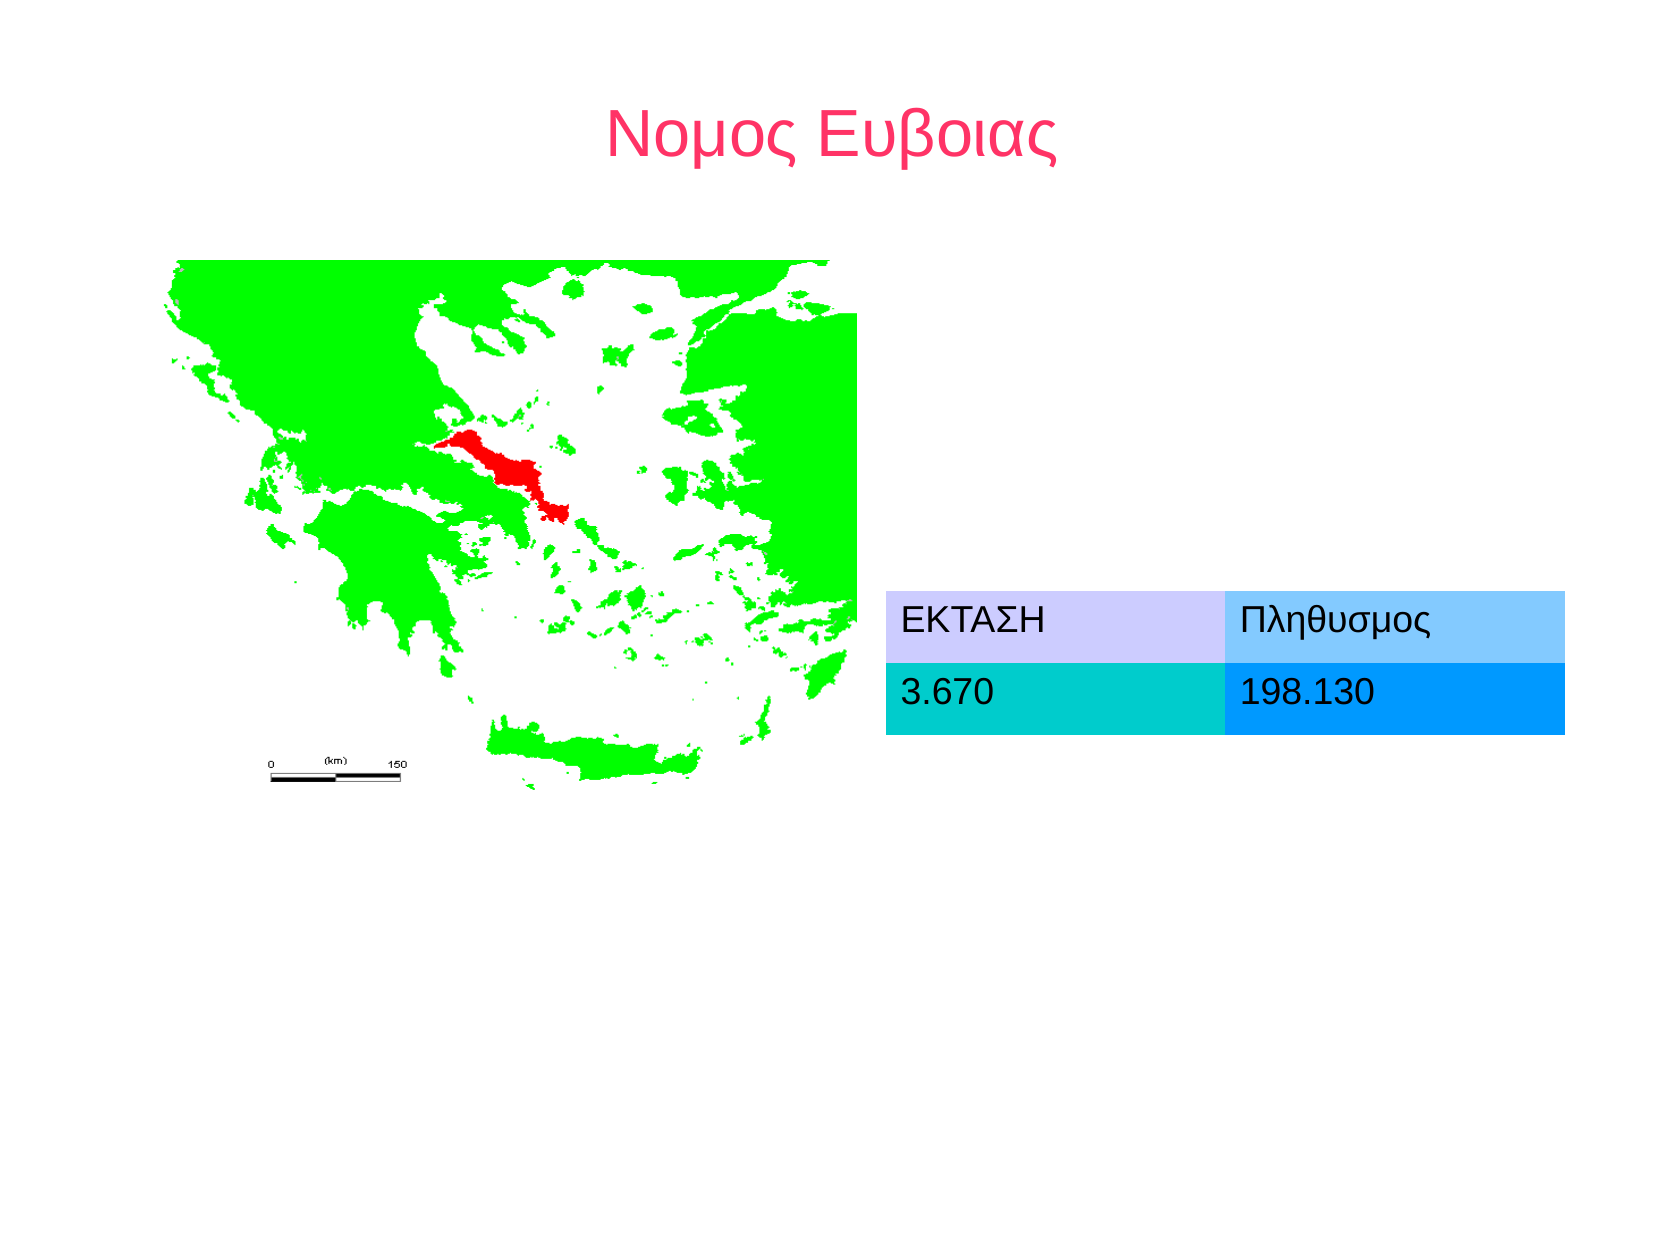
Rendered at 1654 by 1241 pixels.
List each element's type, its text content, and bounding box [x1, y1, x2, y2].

table_cell 3.670 [886, 663, 1225, 735]
text_box Νομος Ευβοιας [590, 88, 1074, 179]
table_header ΕΚΤΑΣΗ [886, 591, 1225, 663]
table_header Πληθυσμος [1225, 591, 1565, 663]
picture [147, 260, 857, 798]
table_cell 198.130 [1225, 663, 1565, 735]
